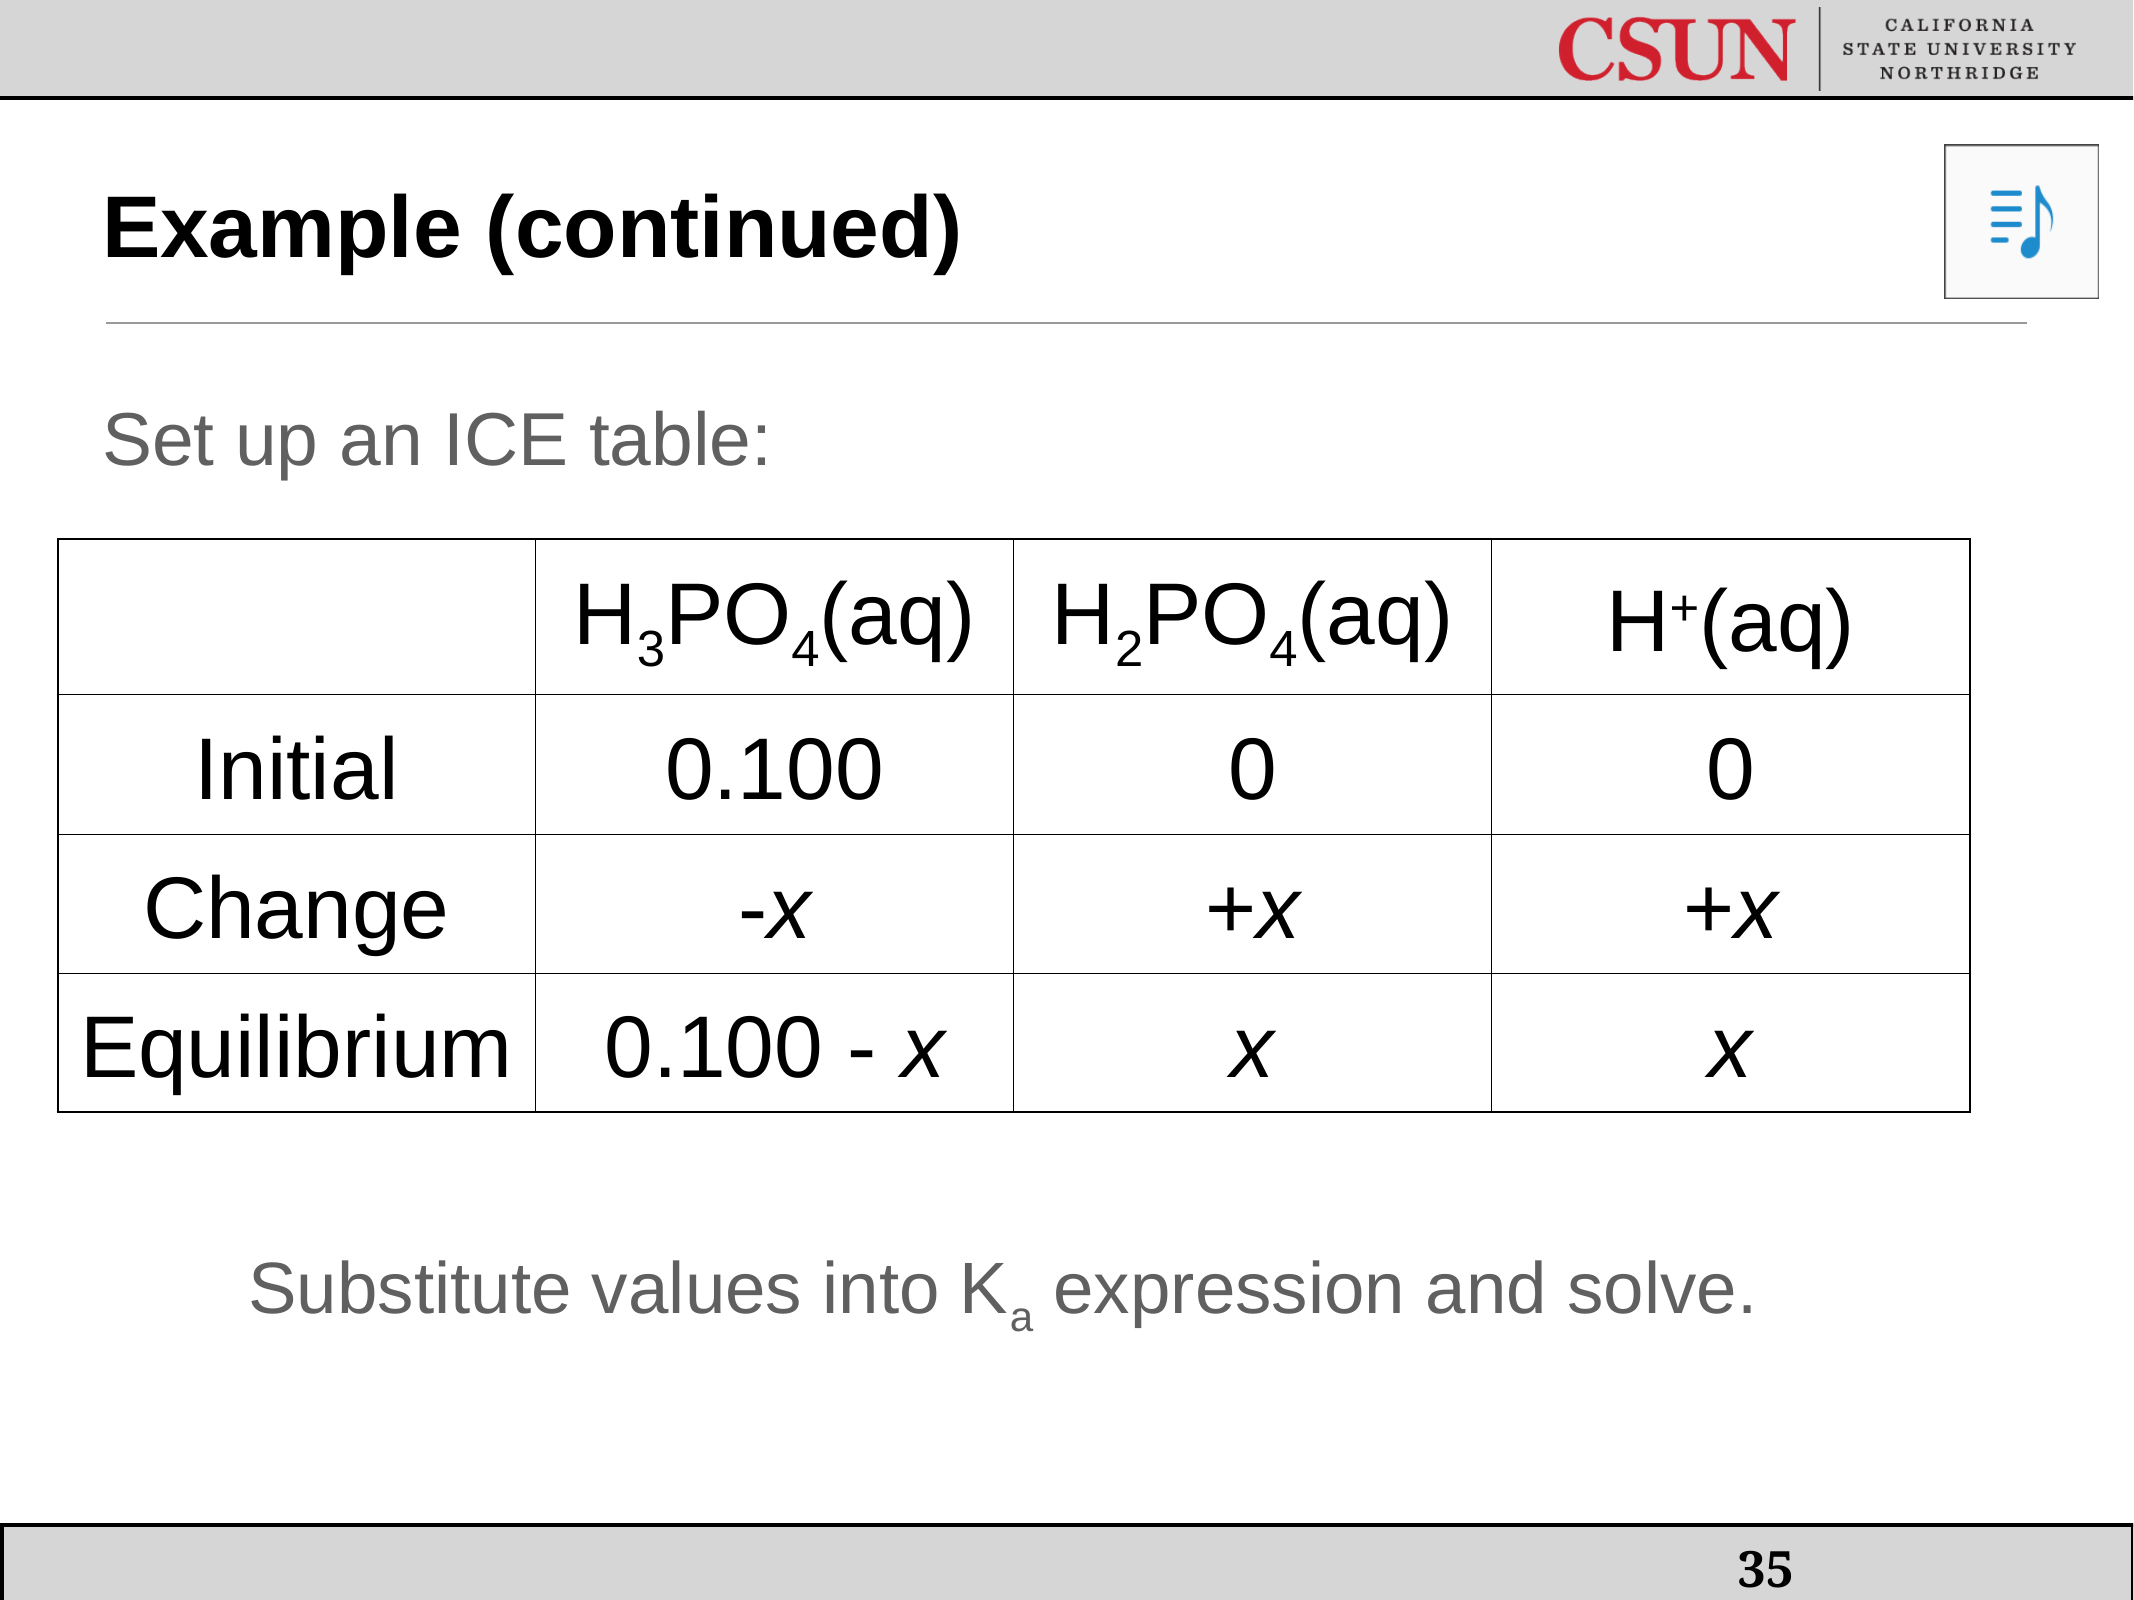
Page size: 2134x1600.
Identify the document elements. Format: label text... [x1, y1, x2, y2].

table_cell 0 [1492, 695, 1969, 834]
table_cell Initial [59, 695, 535, 834]
picture [1559, 7, 2076, 91]
text_box Substitute values into Ka expression and solve. [240, 1232, 1804, 1351]
table_header [59, 540, 535, 694]
table_cell +x [1014, 835, 1491, 973]
table_cell Equilibrium [59, 974, 535, 1111]
list Set up an ICE table: [93, 382, 2040, 1460]
text_box [1943, 143, 2101, 301]
table_cell 0 [1014, 695, 1491, 834]
table_cell Change [59, 835, 535, 973]
table_cell 0.100 - x [536, 974, 1013, 1111]
table_cell x [1014, 974, 1491, 1111]
table_cell -x [536, 835, 1013, 973]
table_cell +x [1492, 835, 1969, 973]
table_header H2PO4(aq) [1014, 540, 1491, 694]
table_cell x [1492, 974, 1969, 1111]
table_cell 0.100 [536, 695, 1013, 834]
title Example (continued) [93, 104, 2040, 284]
table_header H+(aq) [1492, 540, 1969, 694]
table_header H3PO4(aq) [536, 540, 1013, 694]
